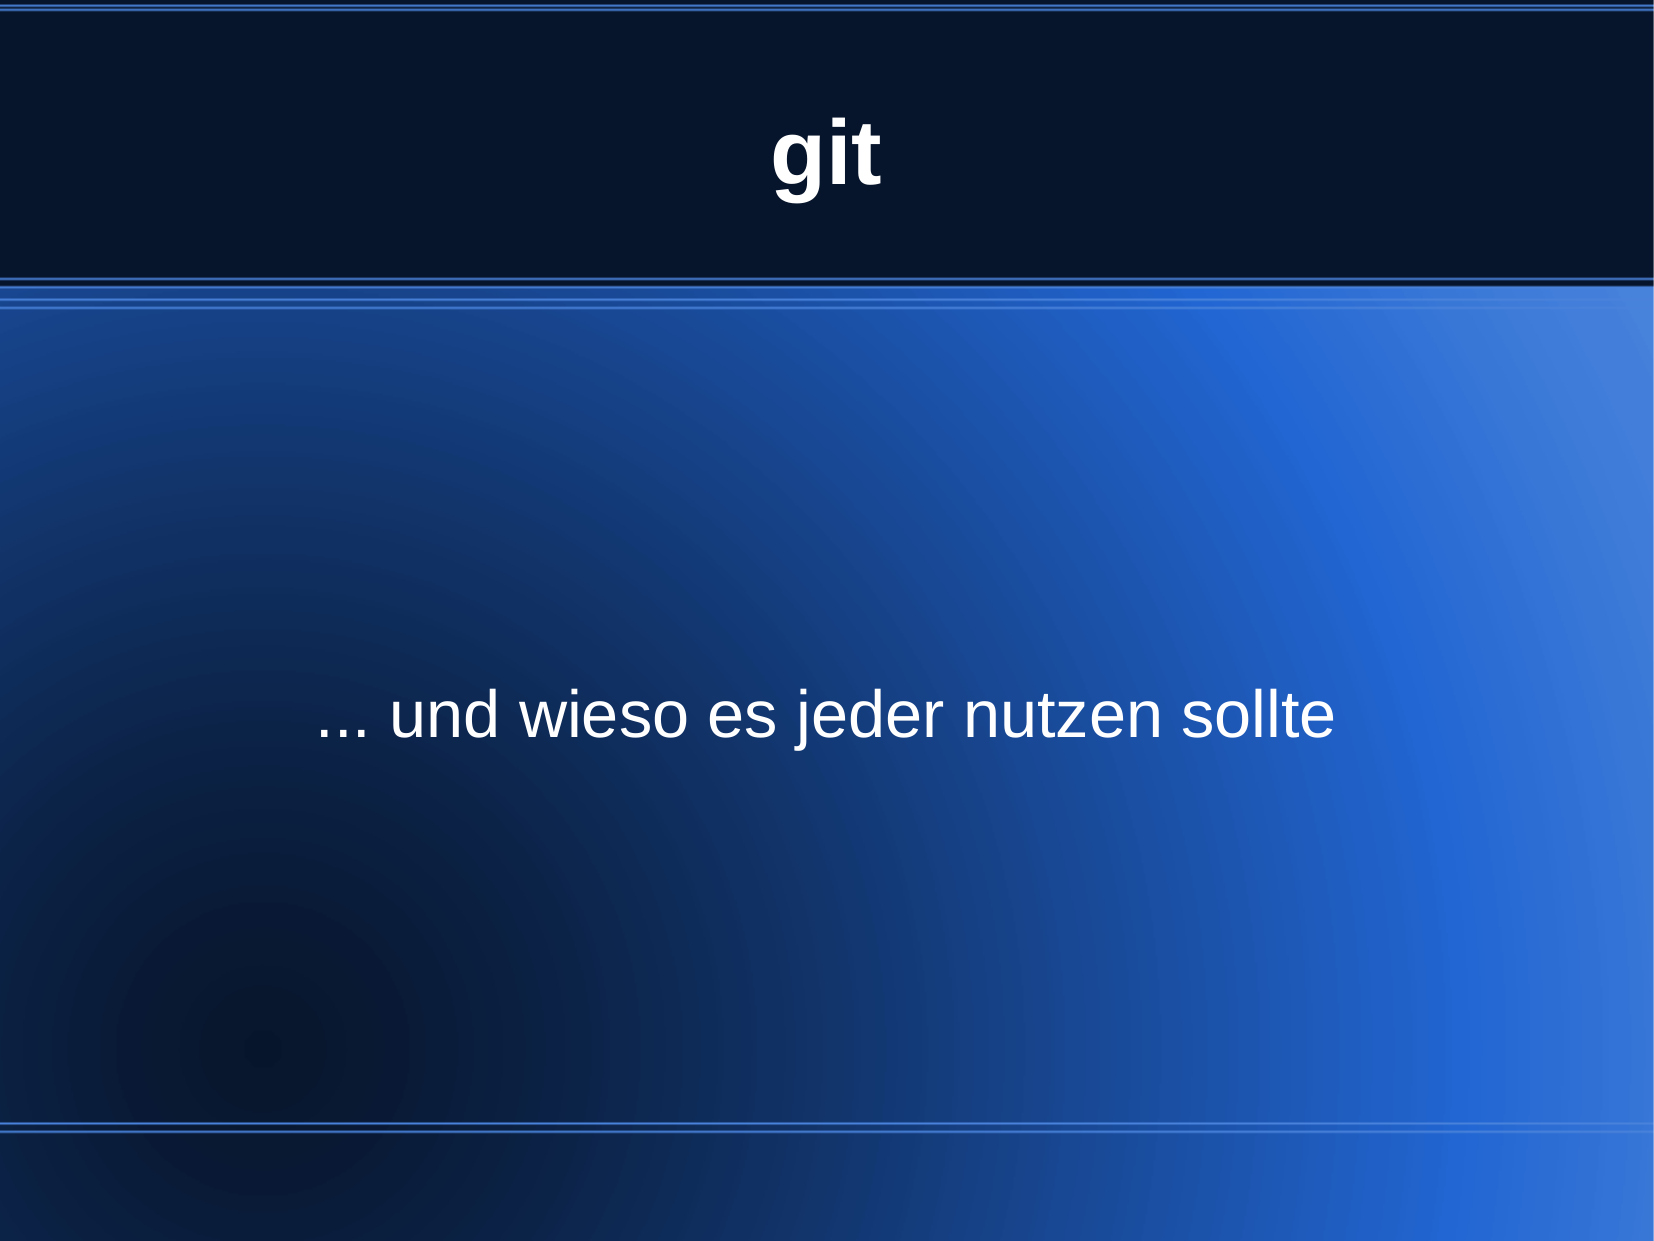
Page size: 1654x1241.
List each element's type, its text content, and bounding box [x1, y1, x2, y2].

title git [82, 49, 1571, 257]
picture [0, 0, 1654, 1241]
subtitle ... und wieso es jeder nutzen sollte [82, 355, 1571, 1075]
